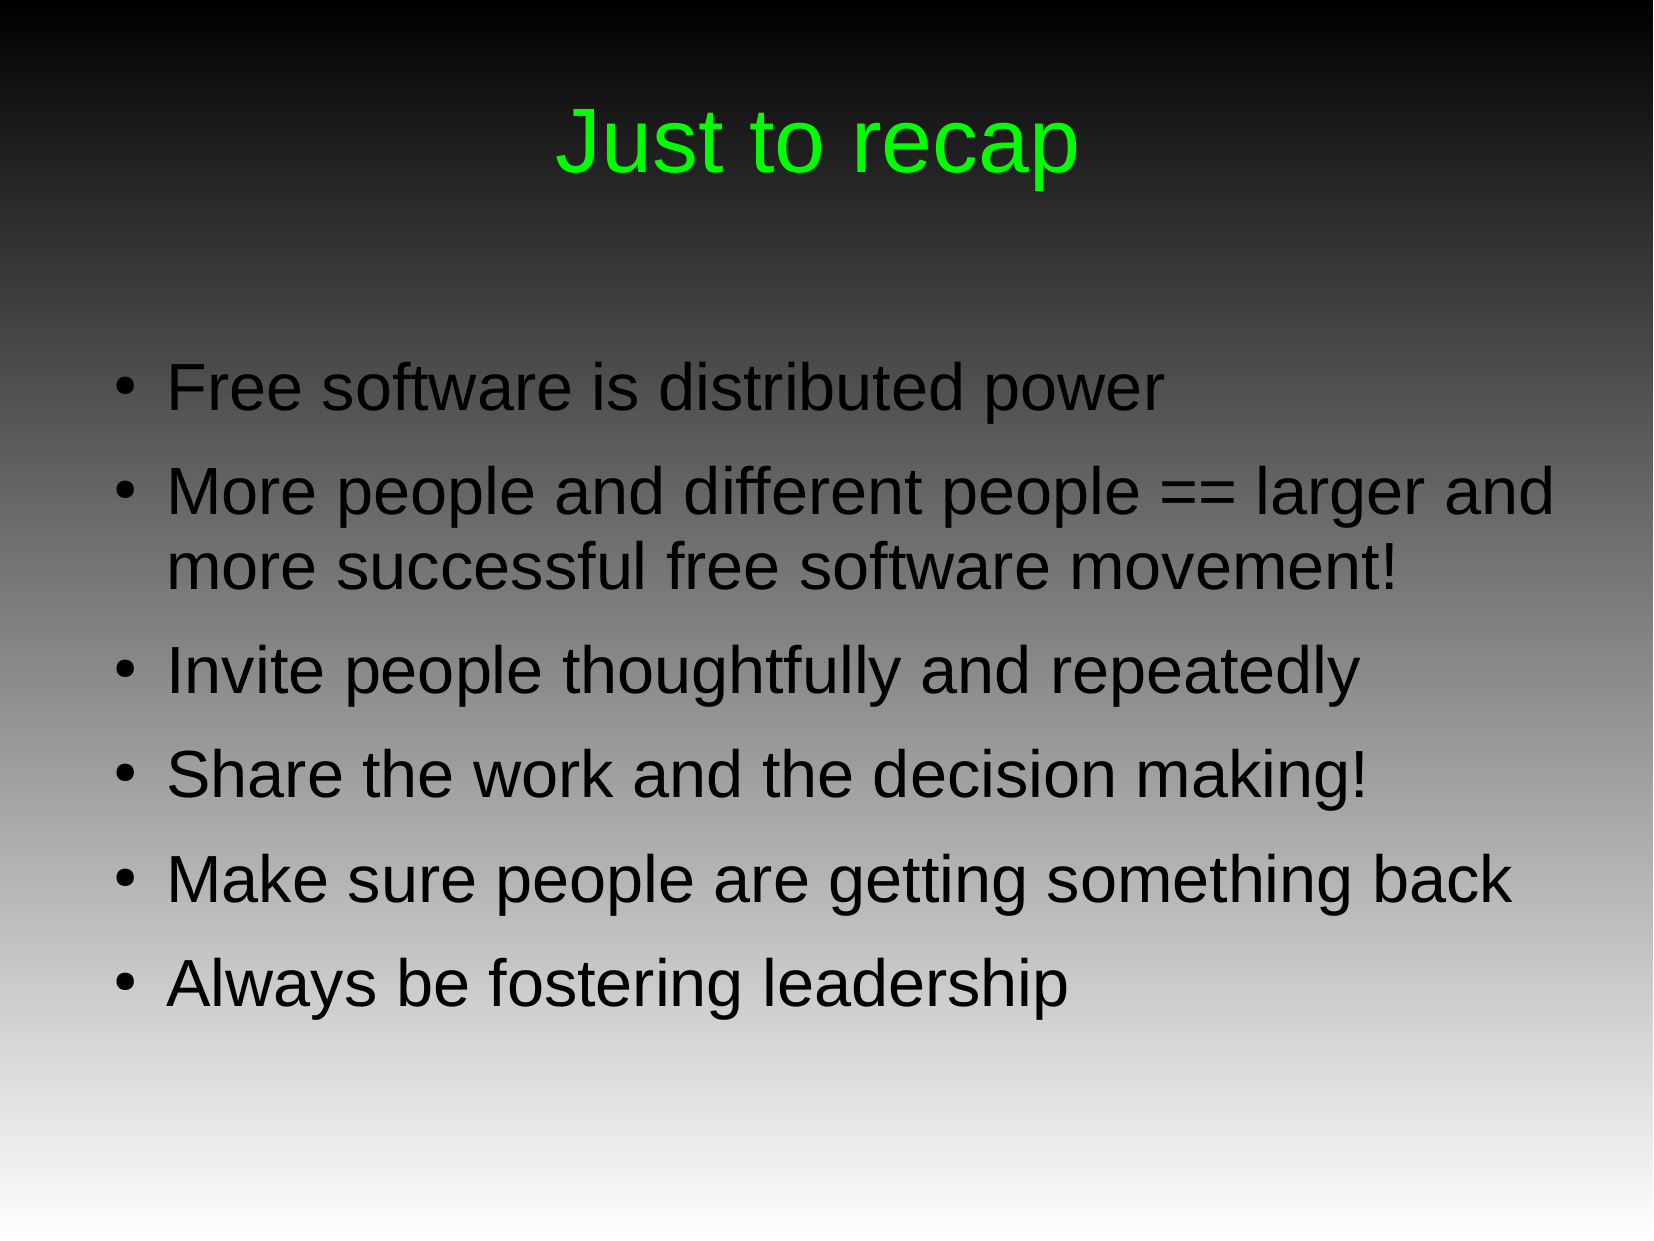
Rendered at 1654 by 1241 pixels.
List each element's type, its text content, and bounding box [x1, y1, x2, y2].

title Just to recap [87, 37, 1576, 245]
list Free software is distributed power More people and different people == larger and more successful free software movement! Invite people thoughtfully and repeatedly Share the work and the decision making! Make sure people are getting something back Always be fostering leadership [95, 349, 1584, 1192]
